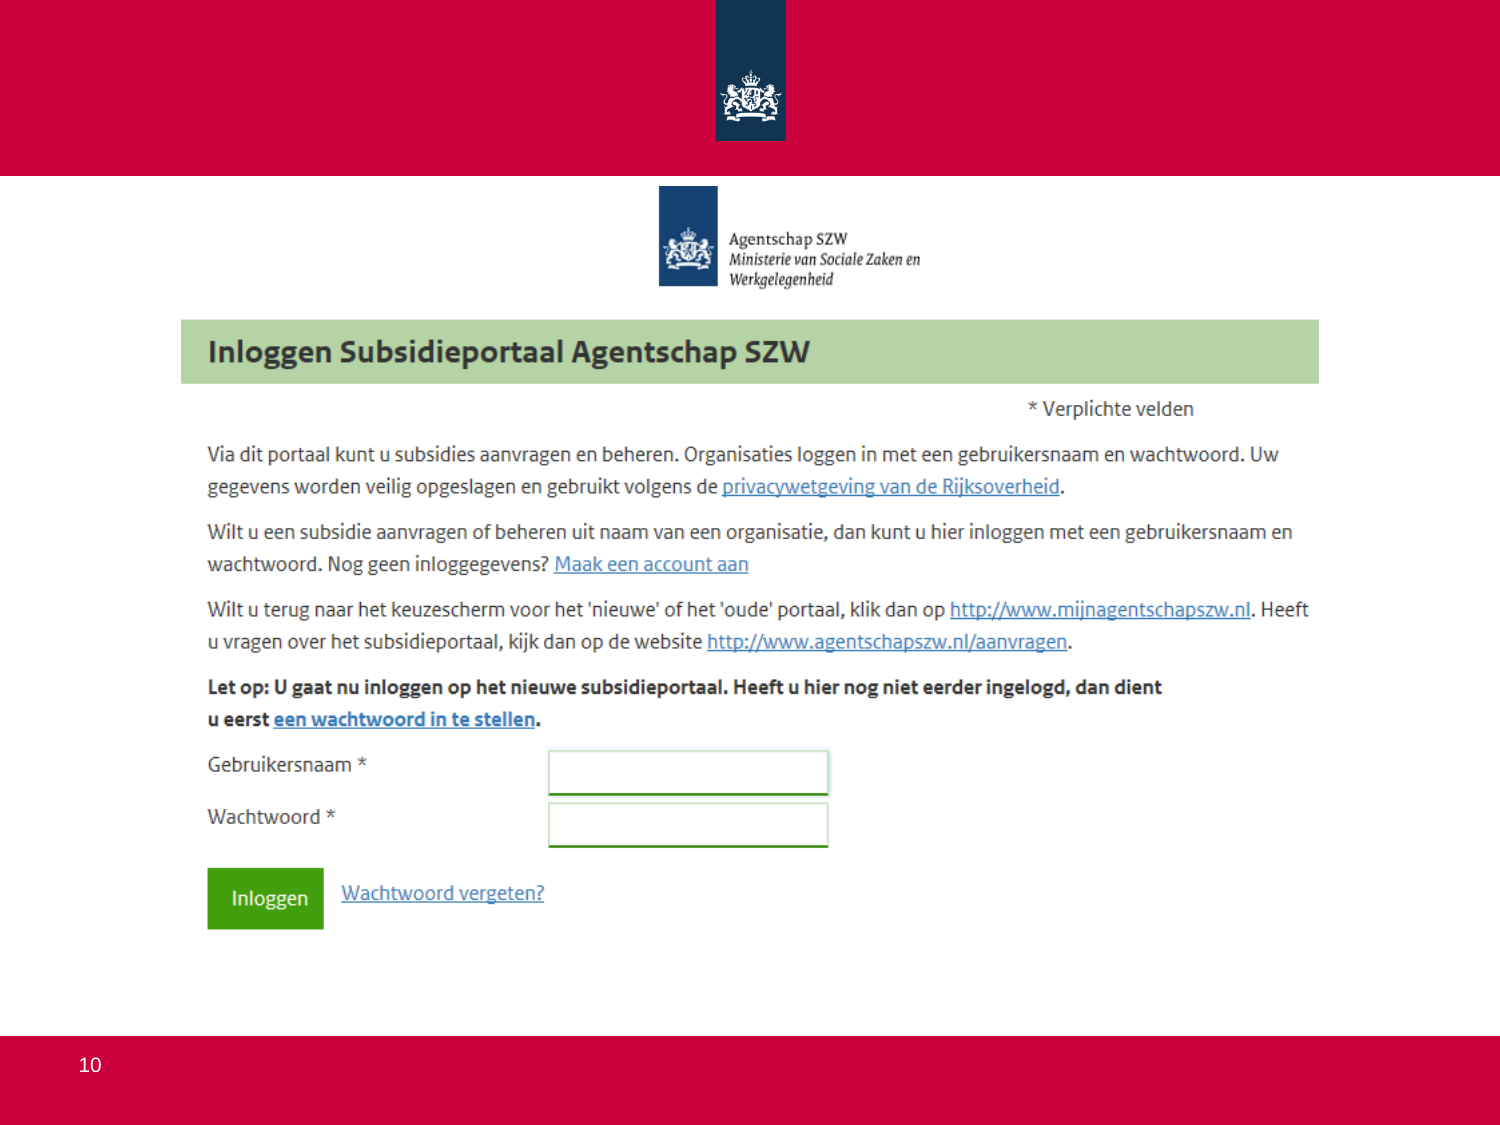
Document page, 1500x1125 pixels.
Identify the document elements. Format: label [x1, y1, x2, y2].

picture [181, 186, 1319, 939]
text_box [63, 1043, 181, 1104]
